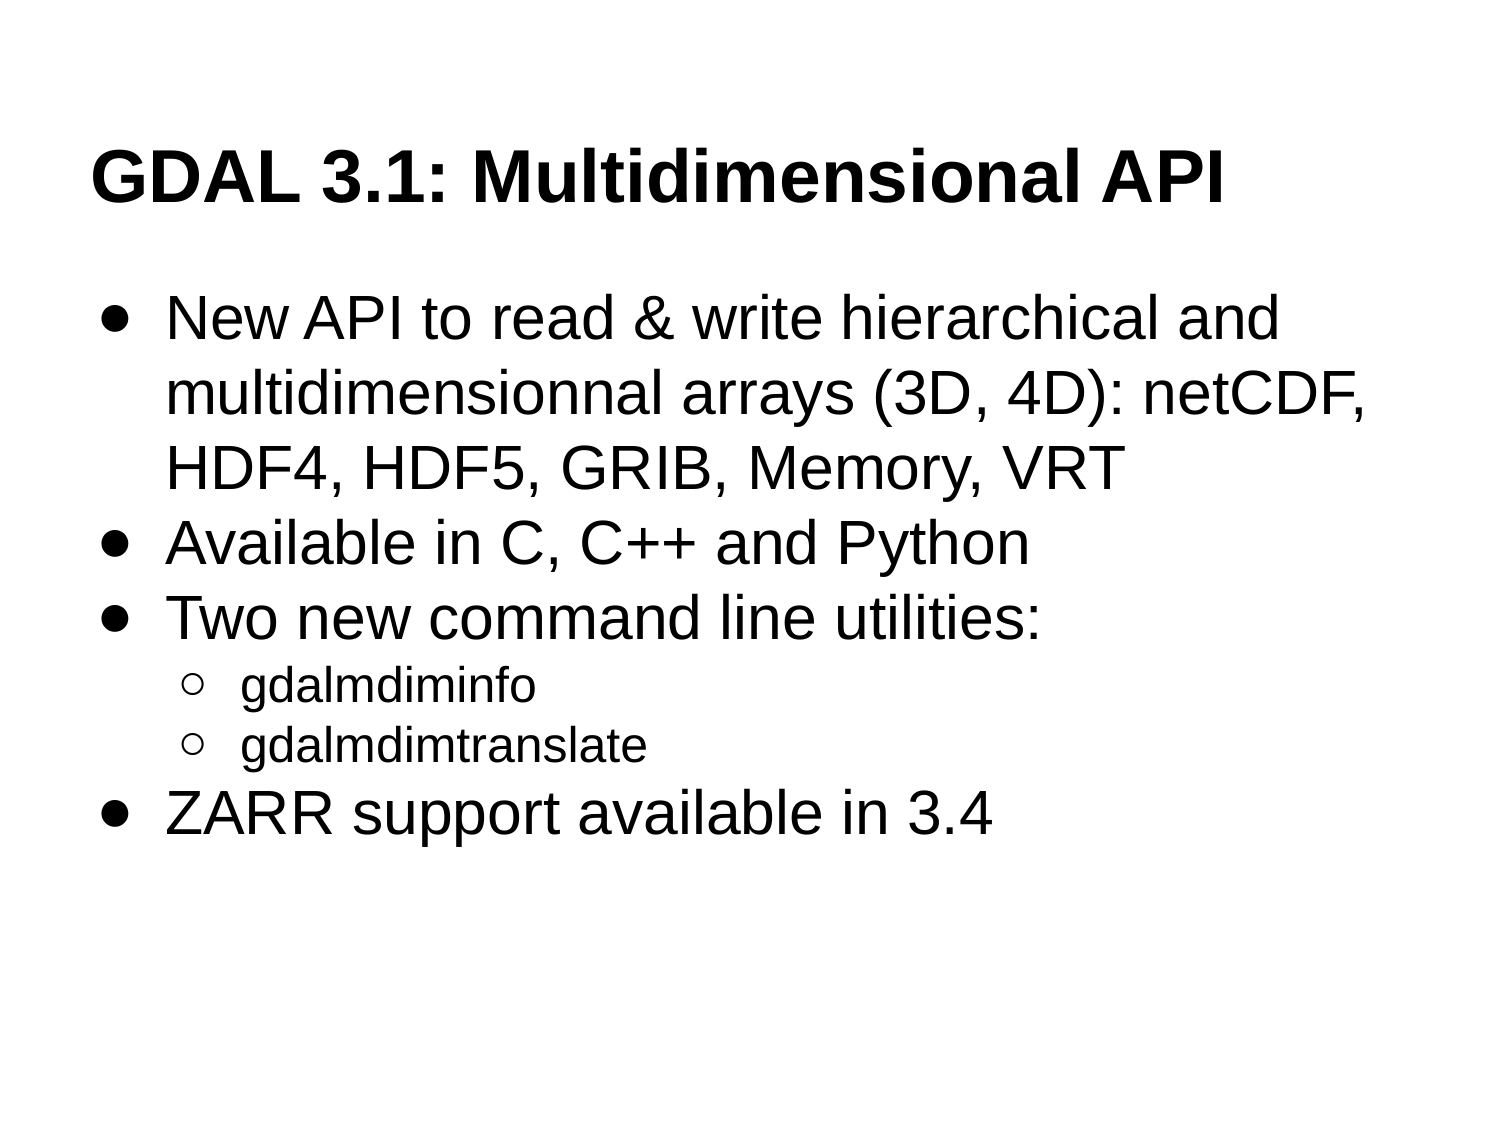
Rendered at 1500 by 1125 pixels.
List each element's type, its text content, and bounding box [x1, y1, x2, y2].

title GDAL 3.1: Multidimensional API [75, 45, 1425, 233]
list New API to read & write hierarchical and multidimensionnal arrays (3D, 4D): netCDF, HDF4, HDF5, GRIB, Memory, VRT Available in C, C++ and Python Two new command line utilities: gdalmdiminfo gdalmdimtranslate ZARR support available in 3.4 [75, 262, 1425, 1078]
